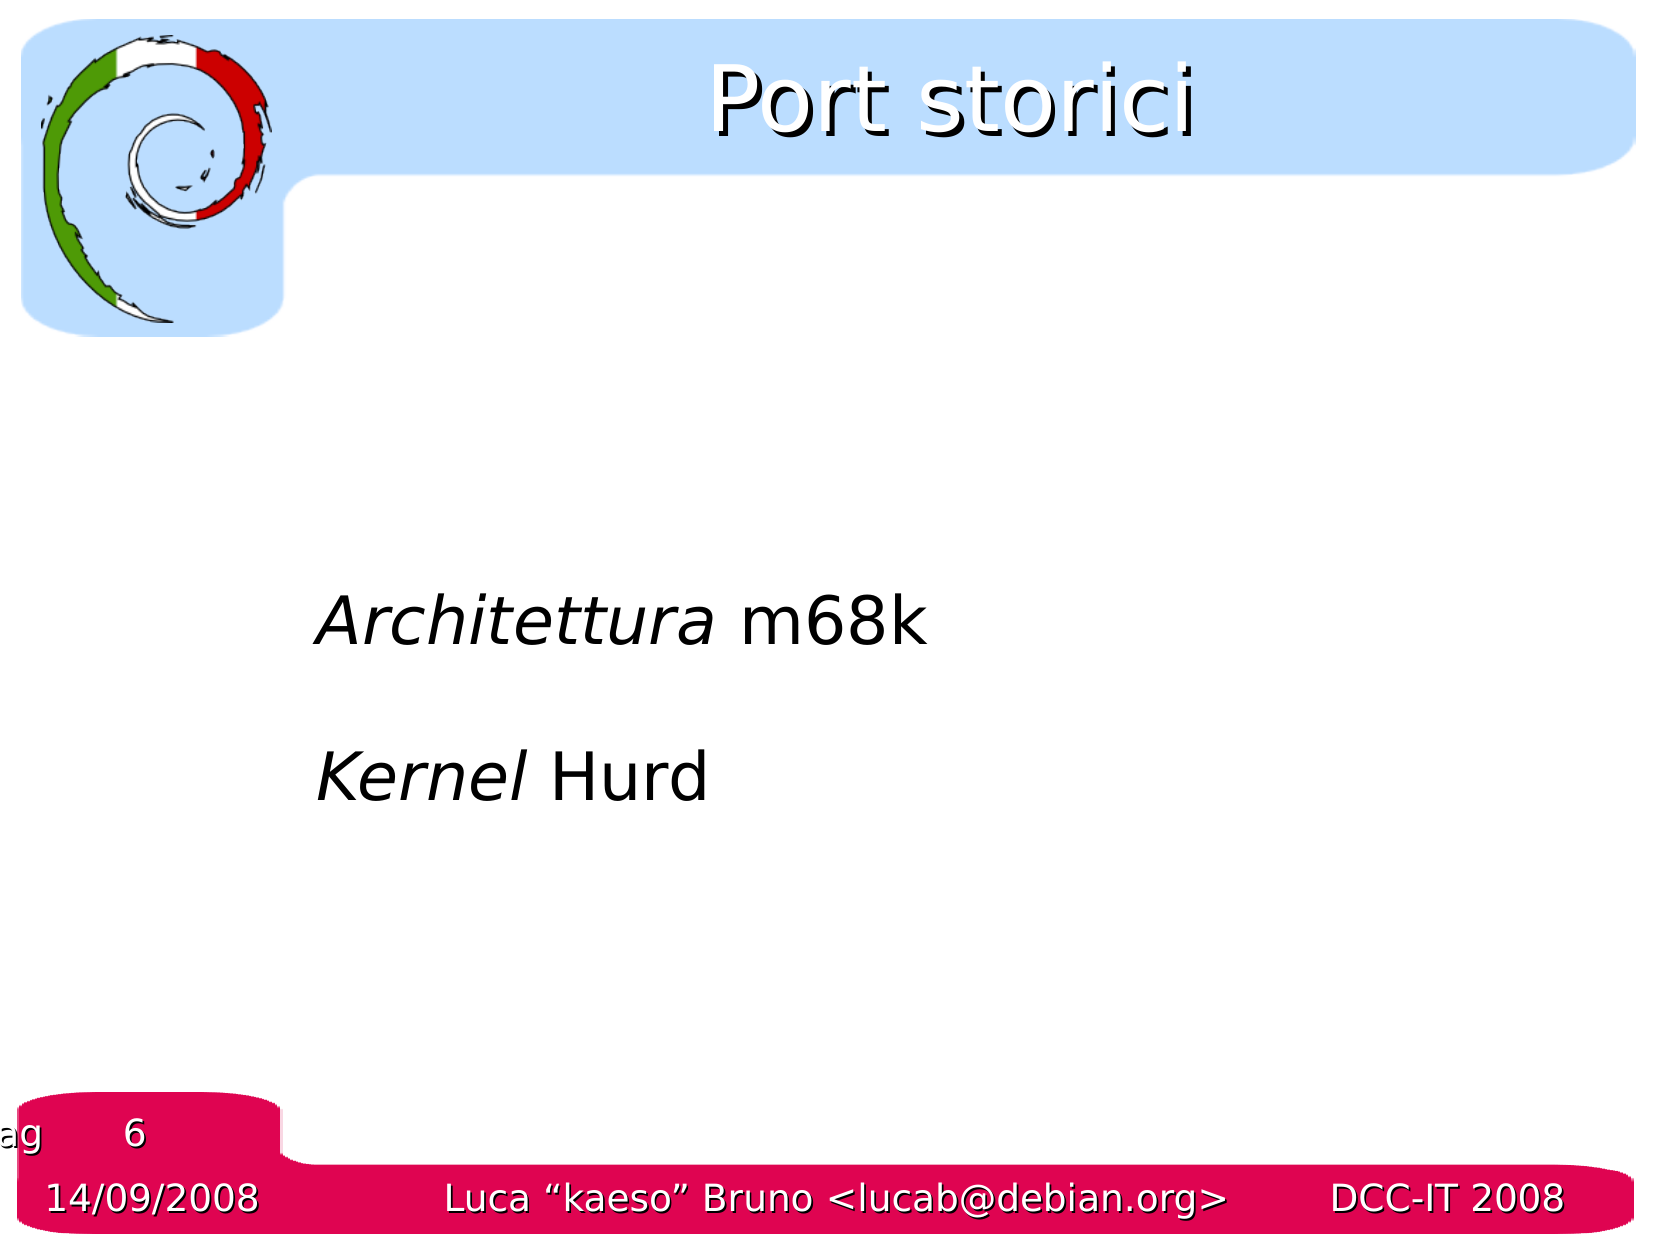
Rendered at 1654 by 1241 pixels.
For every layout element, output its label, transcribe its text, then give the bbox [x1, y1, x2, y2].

picture [17, 1092, 1634, 1234]
title Port storici [265, 3, 1636, 196]
subtitle Architettura m68k Kernel Hurd [295, 297, 1571, 1102]
text_box 14/09/2008 [29, 1169, 284, 1241]
text_box Pag <numero> [53, 1104, 255, 1178]
picture [21, 19, 1636, 337]
text_box Luca “kaeso” Bruno <lucab@debian.org> DCC-IT 2008 [428, 1169, 1581, 1241]
